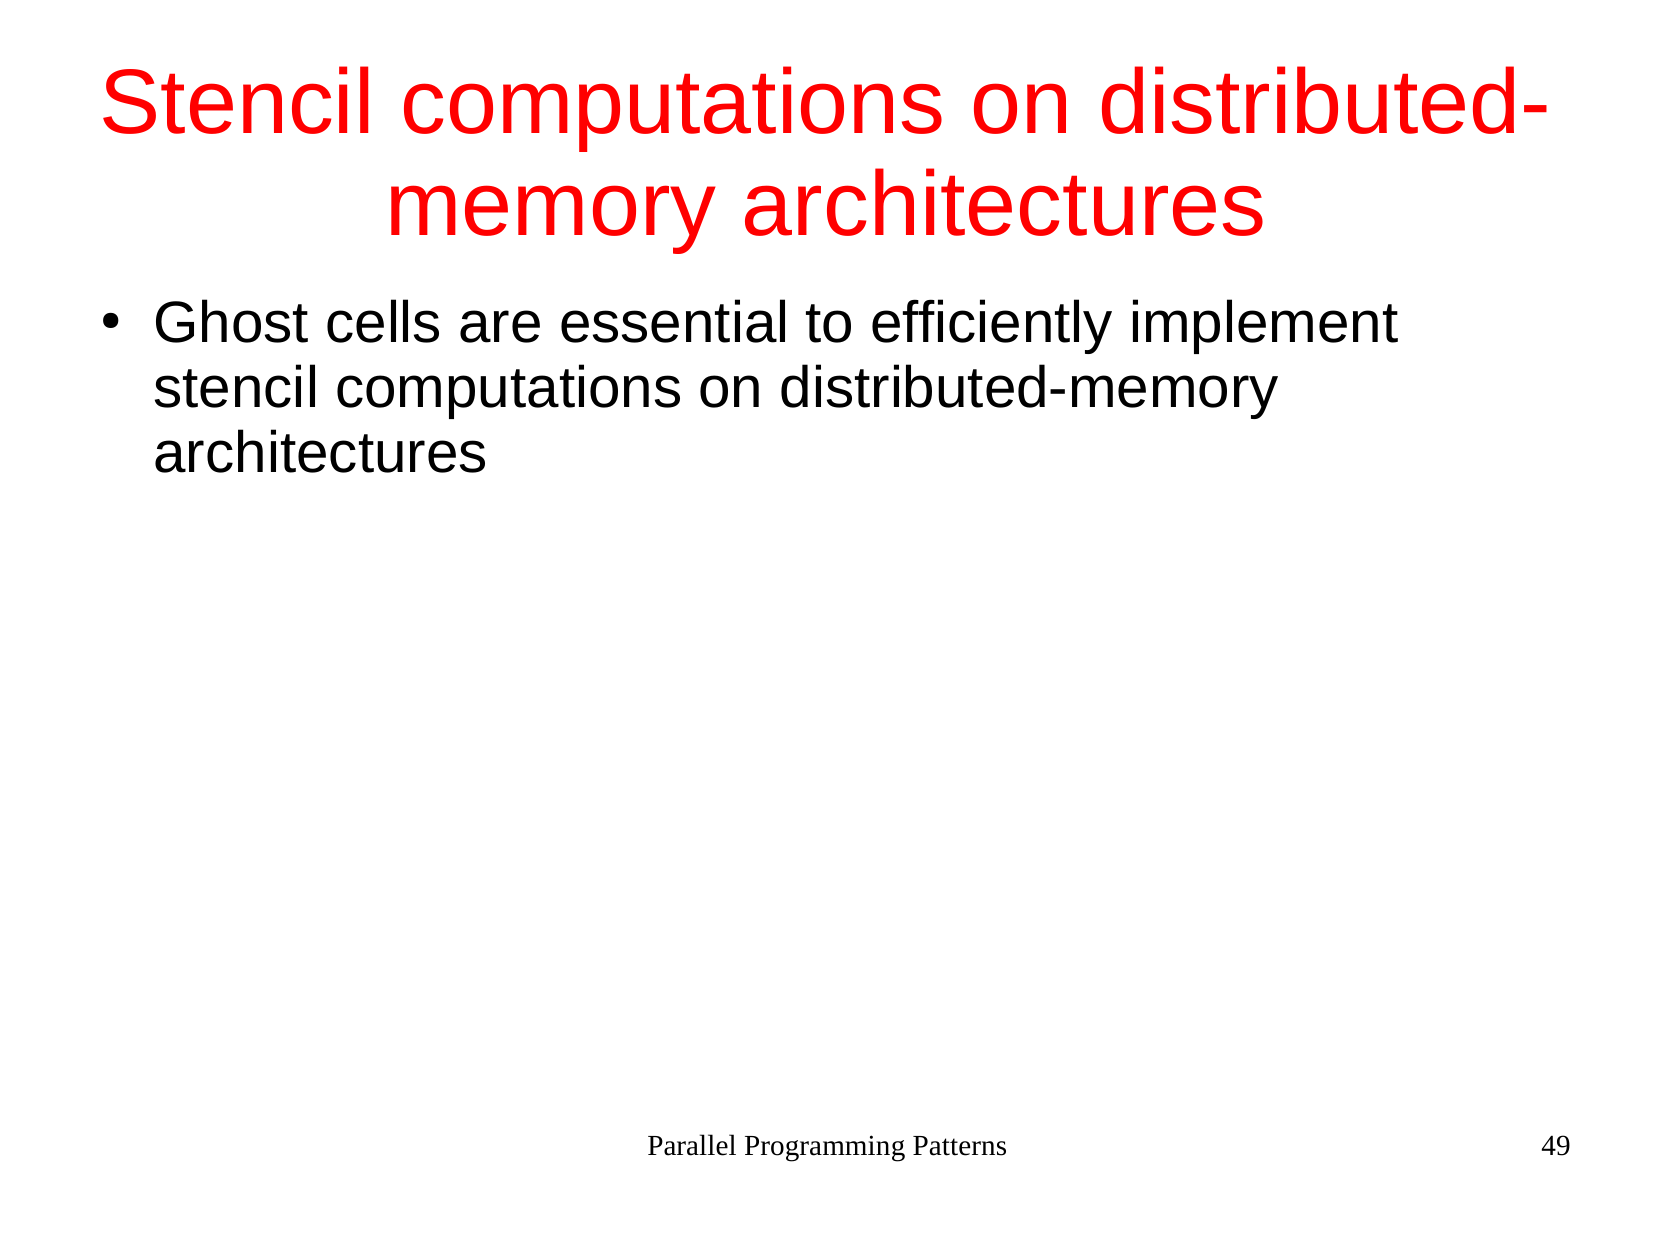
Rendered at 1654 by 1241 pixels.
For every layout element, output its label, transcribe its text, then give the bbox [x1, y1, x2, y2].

list Ghost cells are essential to efficiently implement stencil computations on distributed-memory architectures [82, 290, 1571, 1109]
title Stencil computations on distributed-memory architectures [82, 49, 1571, 257]
